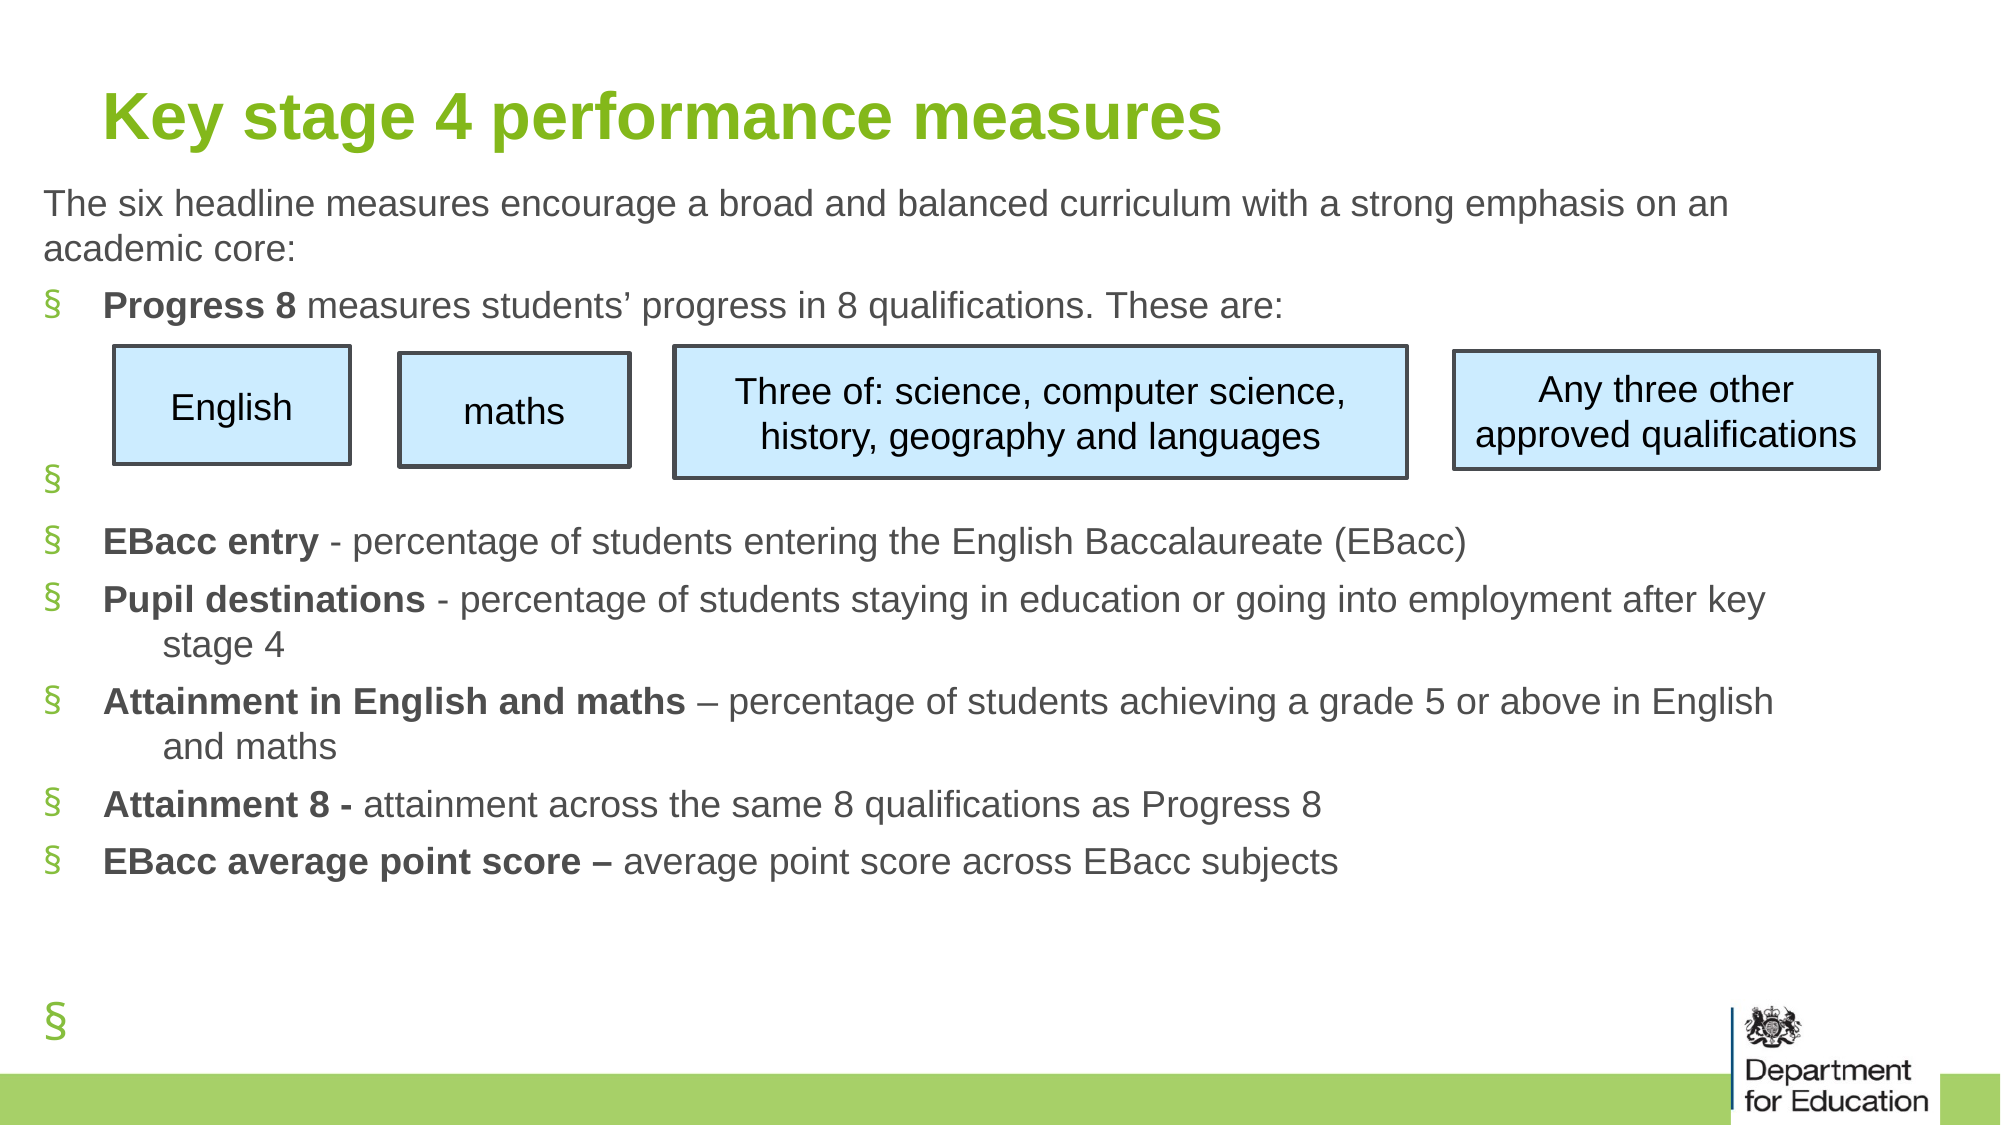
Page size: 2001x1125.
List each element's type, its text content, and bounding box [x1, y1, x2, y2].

title Key stage 4 performance measures [102, 66, 1922, 161]
list The six headline measures encourage a broad and balanced curriculum with a strong emphasis on an academic core: Progress 8 measures students’ progress in 8 qualifications. These are: EBacc entry - percentage of students entering the English Baccalaureate (EBacc) Pupil destinations - percentage of students staying in education or going into employment after key stage 4 Attainment in English and maths – percentage of students achieving a grade 5 or above in English and maths Attainment 8 - attainment across the same 8 qualifications as Progress 8 EBacc average point score – average point score across EBacc subjects [43, 172, 1844, 1125]
picture [1730, 999, 1941, 1125]
text_box Any three other approved qualifications [1454, 351, 1879, 469]
text_box maths [399, 353, 629, 466]
text_box Three of: science, computer science, history, geography and languages [674, 346, 1407, 478]
text_box English [114, 346, 350, 464]
